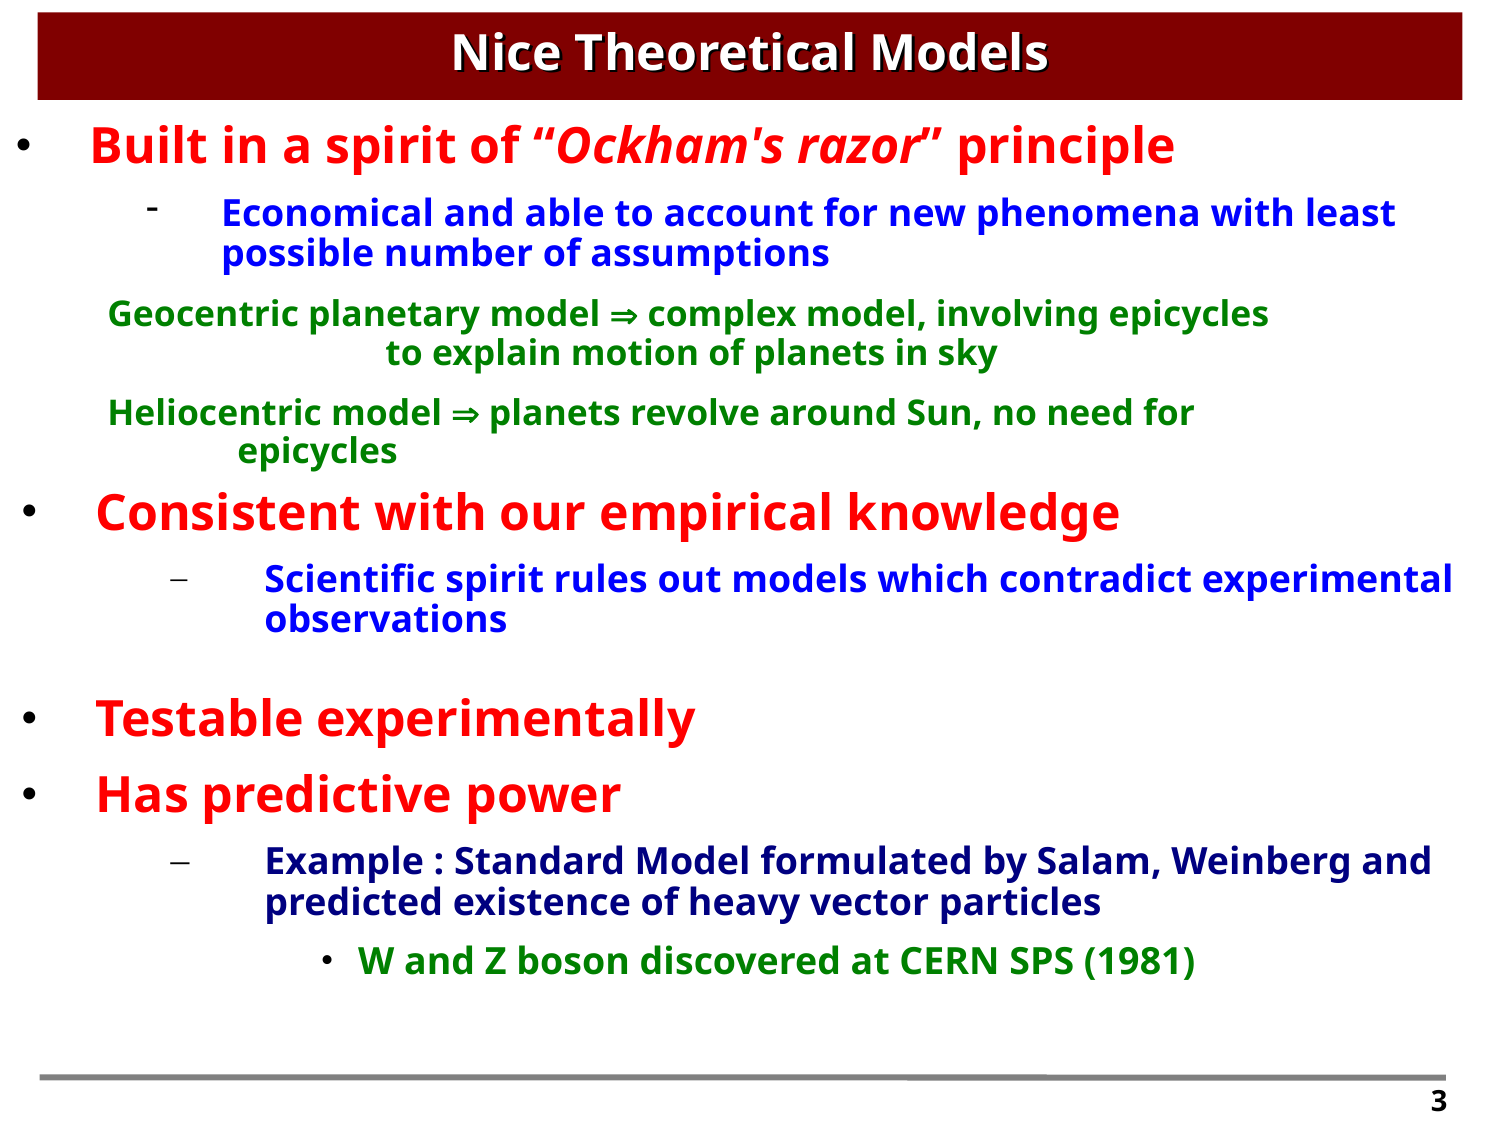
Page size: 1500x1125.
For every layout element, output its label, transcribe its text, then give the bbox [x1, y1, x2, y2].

title Nice Theoretical Models [41, 12, 1459, 96]
list Consistent with our empirical knowledge Scientific spirit rules out models which contradict experimental observations [5, 479, 1500, 652]
list Built in a spirit of “Ockham's razor” principle Economical and able to account for new phenomena with least possible number of assumptions Geocentric planetary model Þ complex model, involving epicycles to explain motion of planets in sky Heliocentric model Þ planets revolve around Sun, no need for epicycles [0, 113, 1500, 479]
list Testable experimentally Has predictive power Example : Standard Model formulated by Salam, Weinberg and predicted existence of heavy vector particles W and Z boson discovered at CERN SPS (1981) [5, 686, 1500, 1071]
